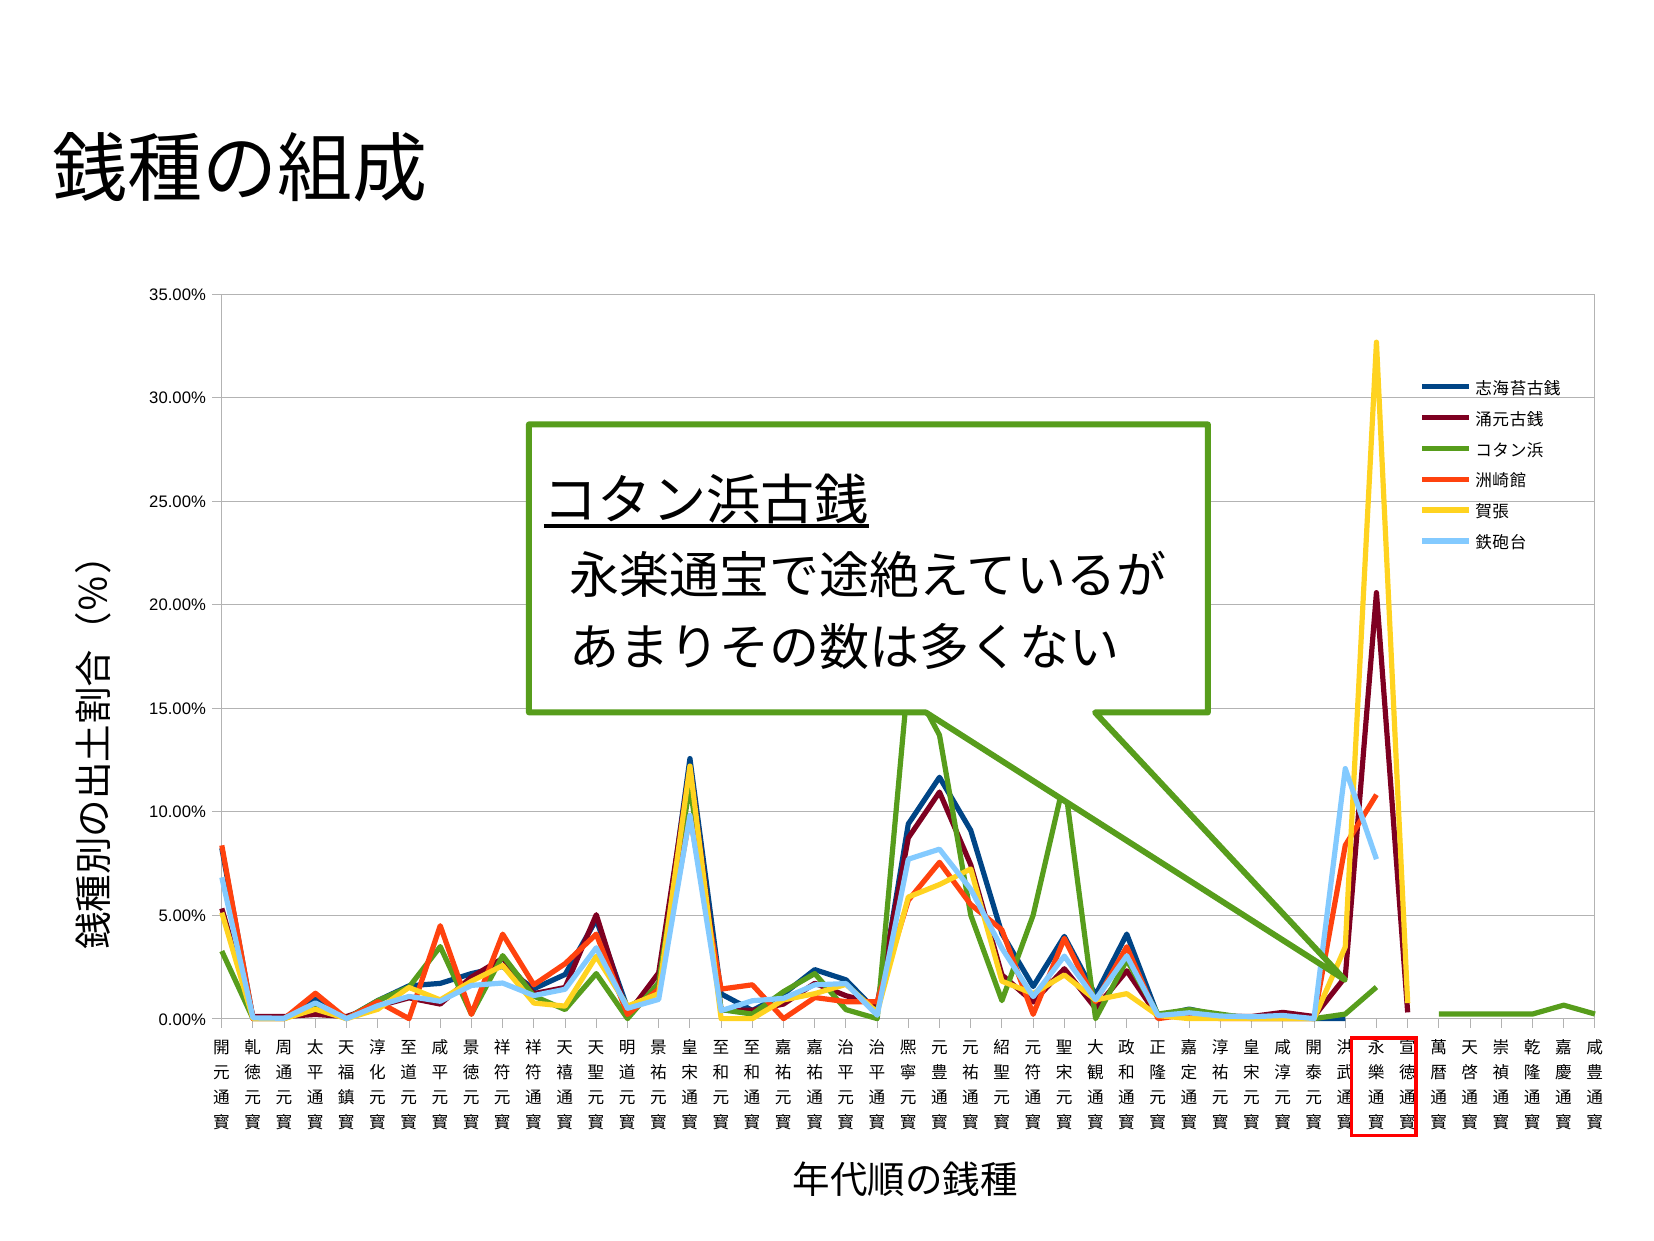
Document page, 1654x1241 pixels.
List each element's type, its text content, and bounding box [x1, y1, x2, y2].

text_box 銭種の組成 [37, 101, 865, 197]
text_box コタン浜古銭 永楽通宝で途絶えているが あまりその数は多くない [528, 424, 1345, 980]
text_box [1350, 1036, 1418, 1137]
chart [0, 265, 1654, 1241]
